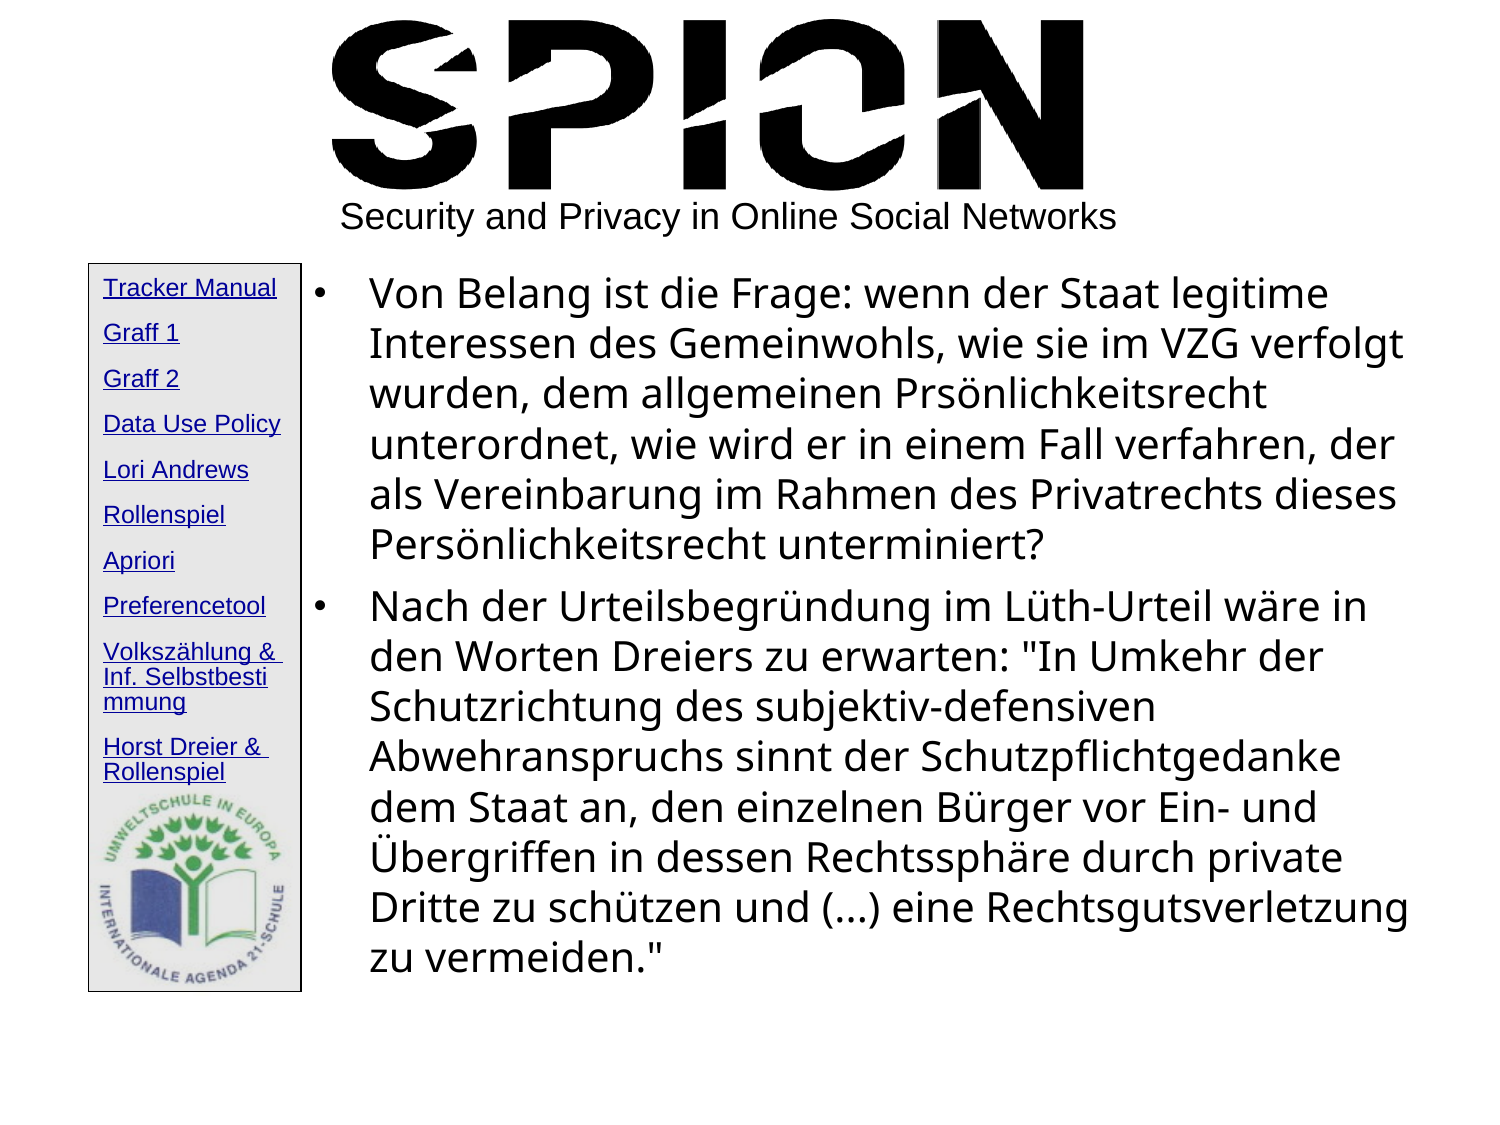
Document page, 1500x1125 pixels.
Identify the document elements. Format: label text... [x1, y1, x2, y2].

picture [88, 992, 293, 996]
picture [324, 0, 1093, 208]
list Von Belang ist die Frage: wenn der Staat legitime Interessen des Gemeinwohls, wie sie im VZG verfolgt wurden, dem allgemeinen Prsönlichkeitsrecht unterordnet, wie wird er in einem Fall verfahren, der als Vereinbarung im Rahmen des Privatrechts dieses Persönlichkeitsrecht unterminiert? Nach der Urteilsbegründung im Lüth-Urteil wäre in den Worten Dreiers zu erwarten: "In Umkehr der Schutzrichtung des subjektiv-defensiven Abwehranspruchs sinnt der Schutzpflichtgedanke dem Staat an, den einzelnen Bürger vor Ein- und Übergriffen in dessen Rechtssphäre durch private Dritte zu schützen und (...) eine Rechtsgutsverletzung zu vermeiden." [312, 267, 1411, 1026]
